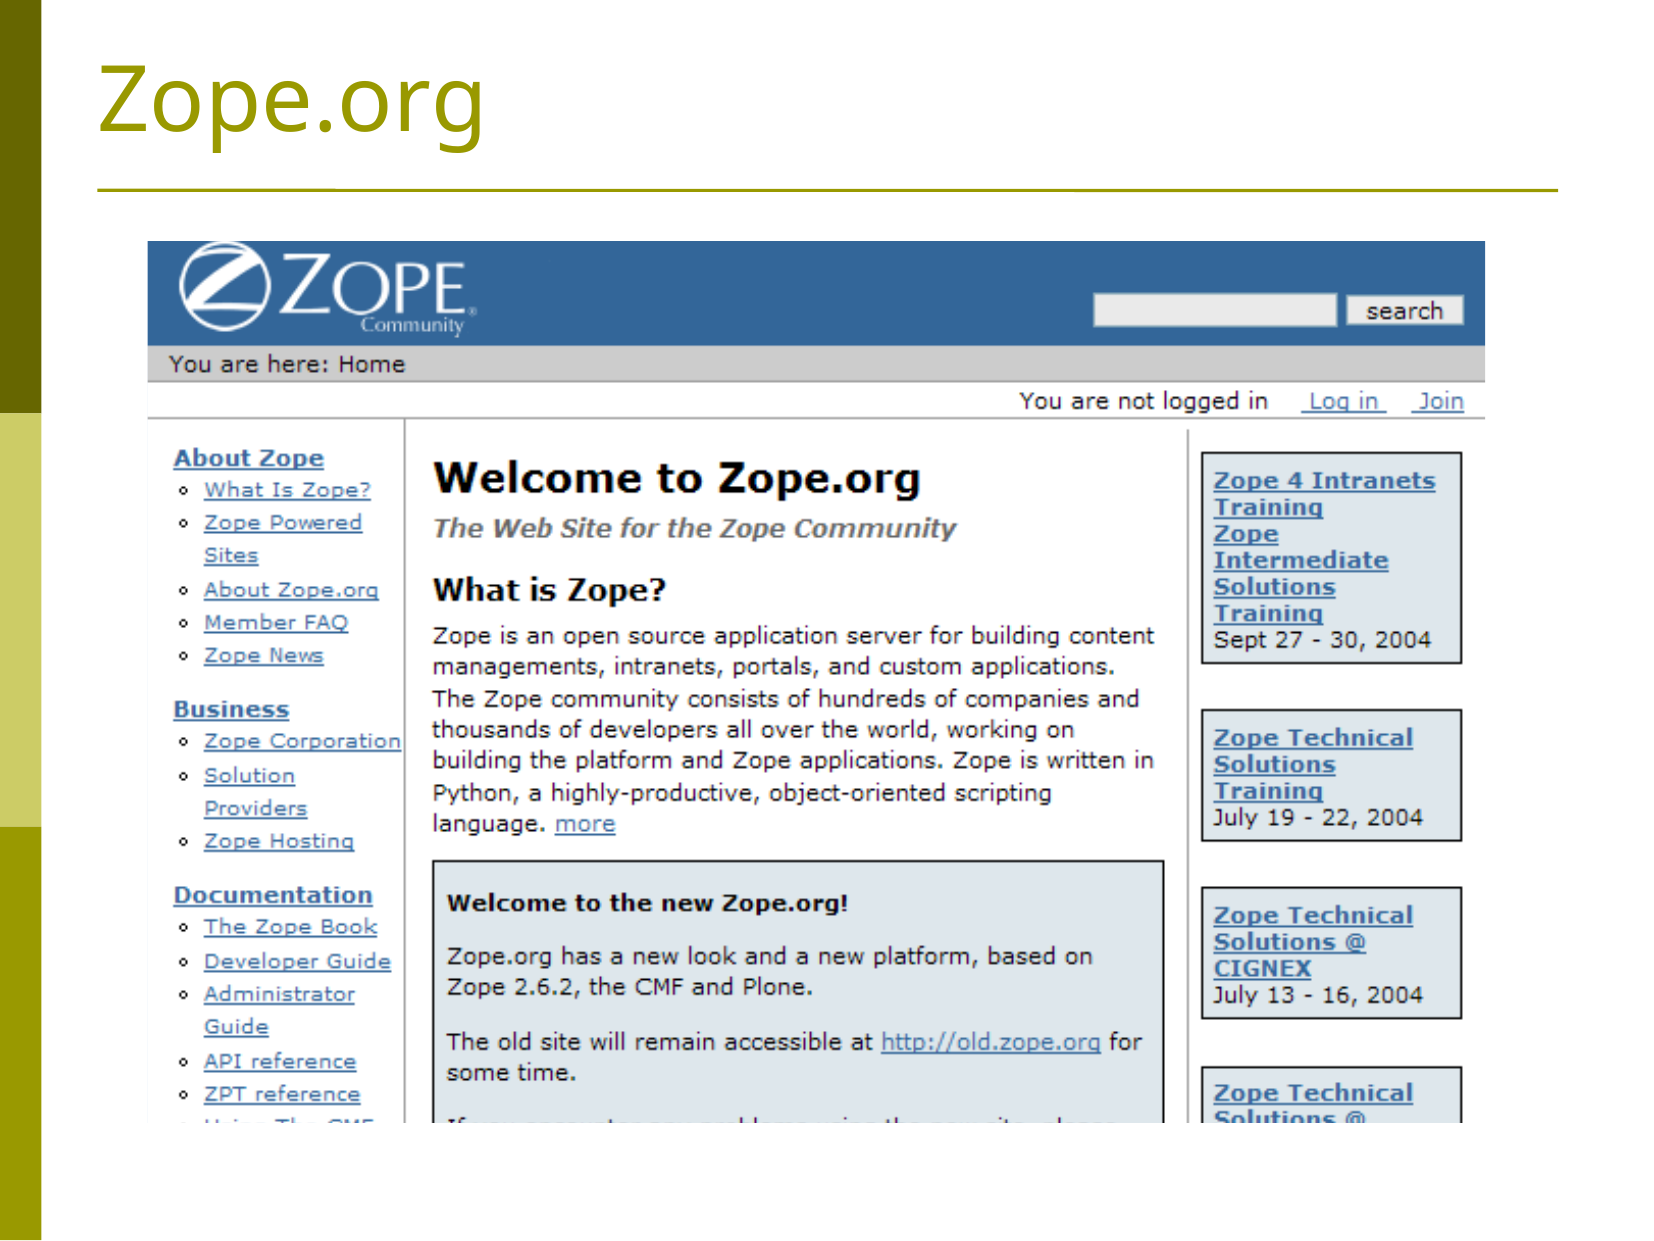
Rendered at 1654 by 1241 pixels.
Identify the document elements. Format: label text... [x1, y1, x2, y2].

title Zope.org [82, 0, 1571, 164]
picture [147, 241, 1486, 1123]
